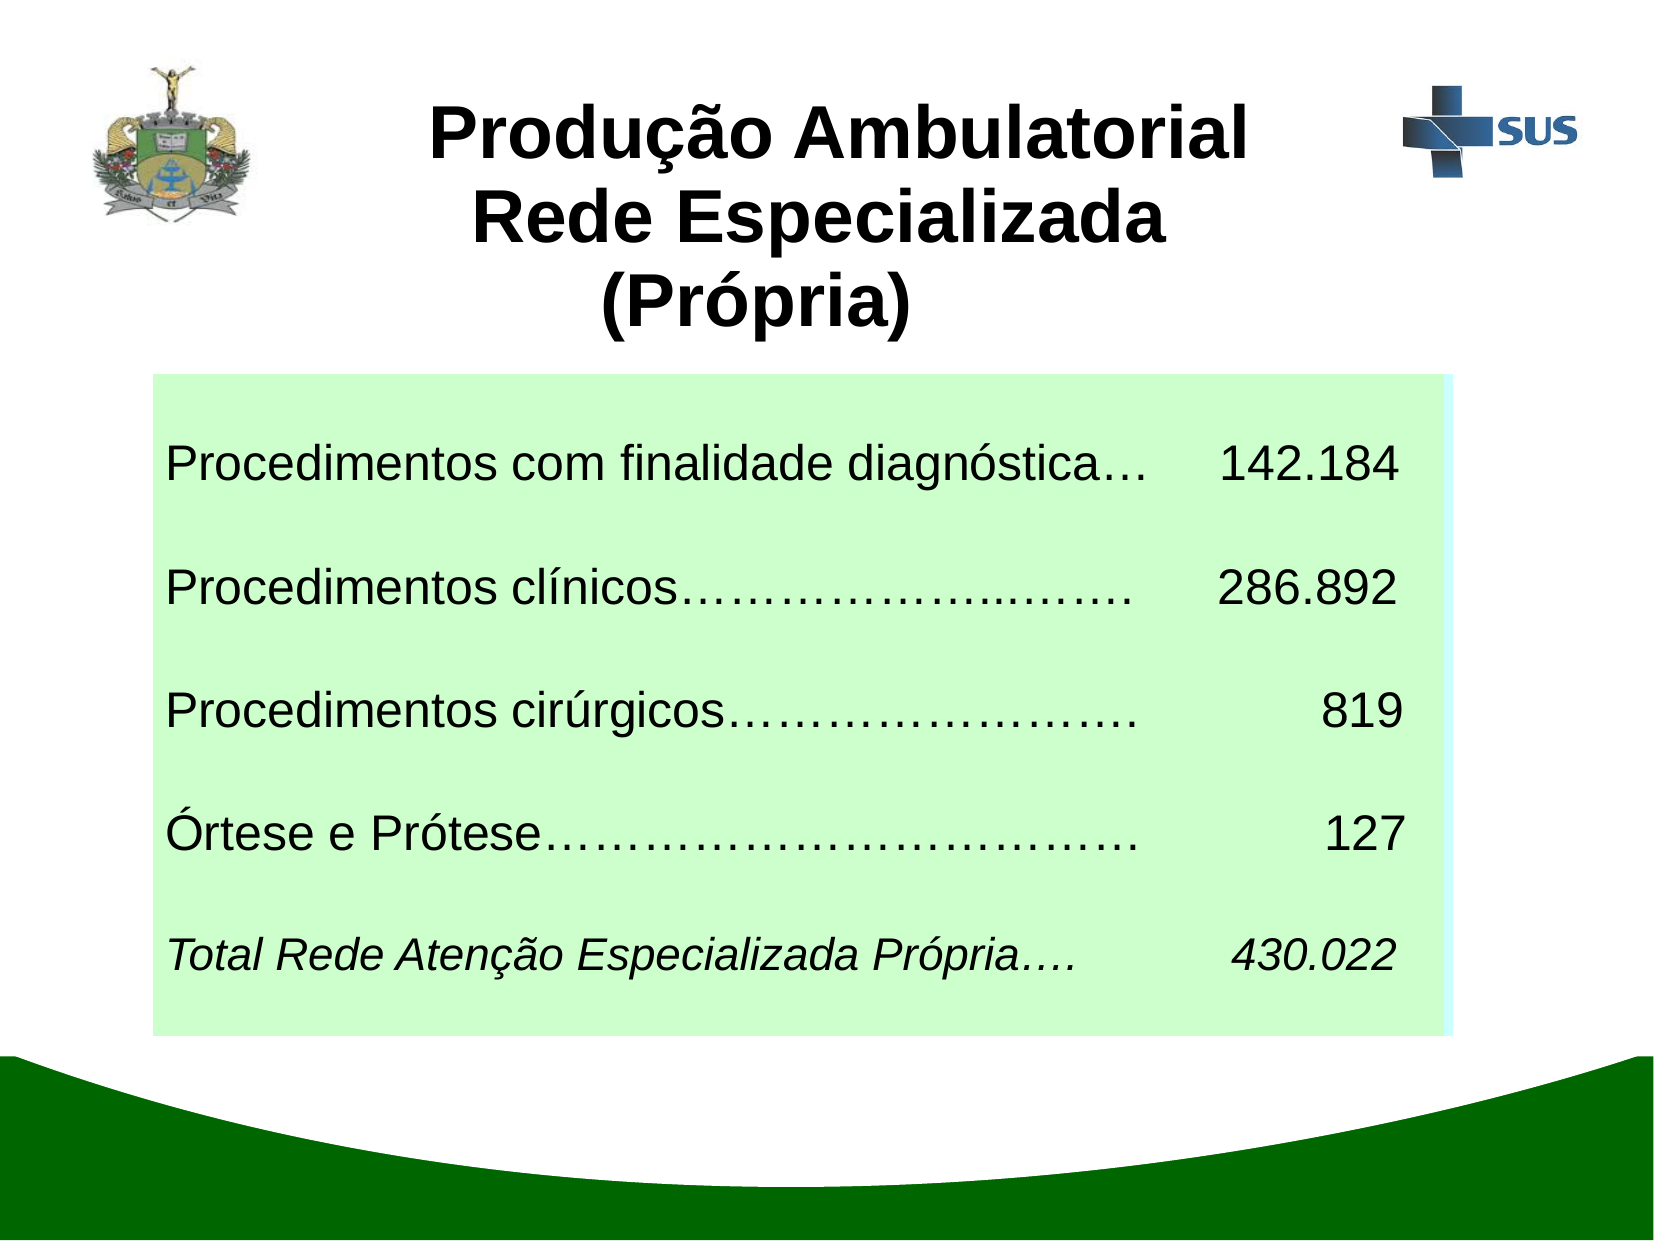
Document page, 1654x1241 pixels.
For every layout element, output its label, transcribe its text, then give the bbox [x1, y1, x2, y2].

picture [82, 58, 260, 237]
text_box [11, 159, 780, 980]
picture [1402, 85, 1583, 178]
text_box Produção Ambulatorial Rede Especializada (Própria) [260, 82, 1371, 374]
text_box [0, 1050, 1654, 1241]
table_header Procedimentos com finalidade diagnóstica… 142.184 Procedimentos clínicos………………...……. 286.892 Procedimentos cirúrgicos……………………. 819 Órtese e Prótese……………………………… 127 Total Rede Atenção Especializada Própria…. 430.022 [153, 374, 1444, 980]
table_cell [153, 980, 1444, 1036]
table_header [1444, 374, 1453, 980]
table_cell [1444, 980, 1453, 1036]
